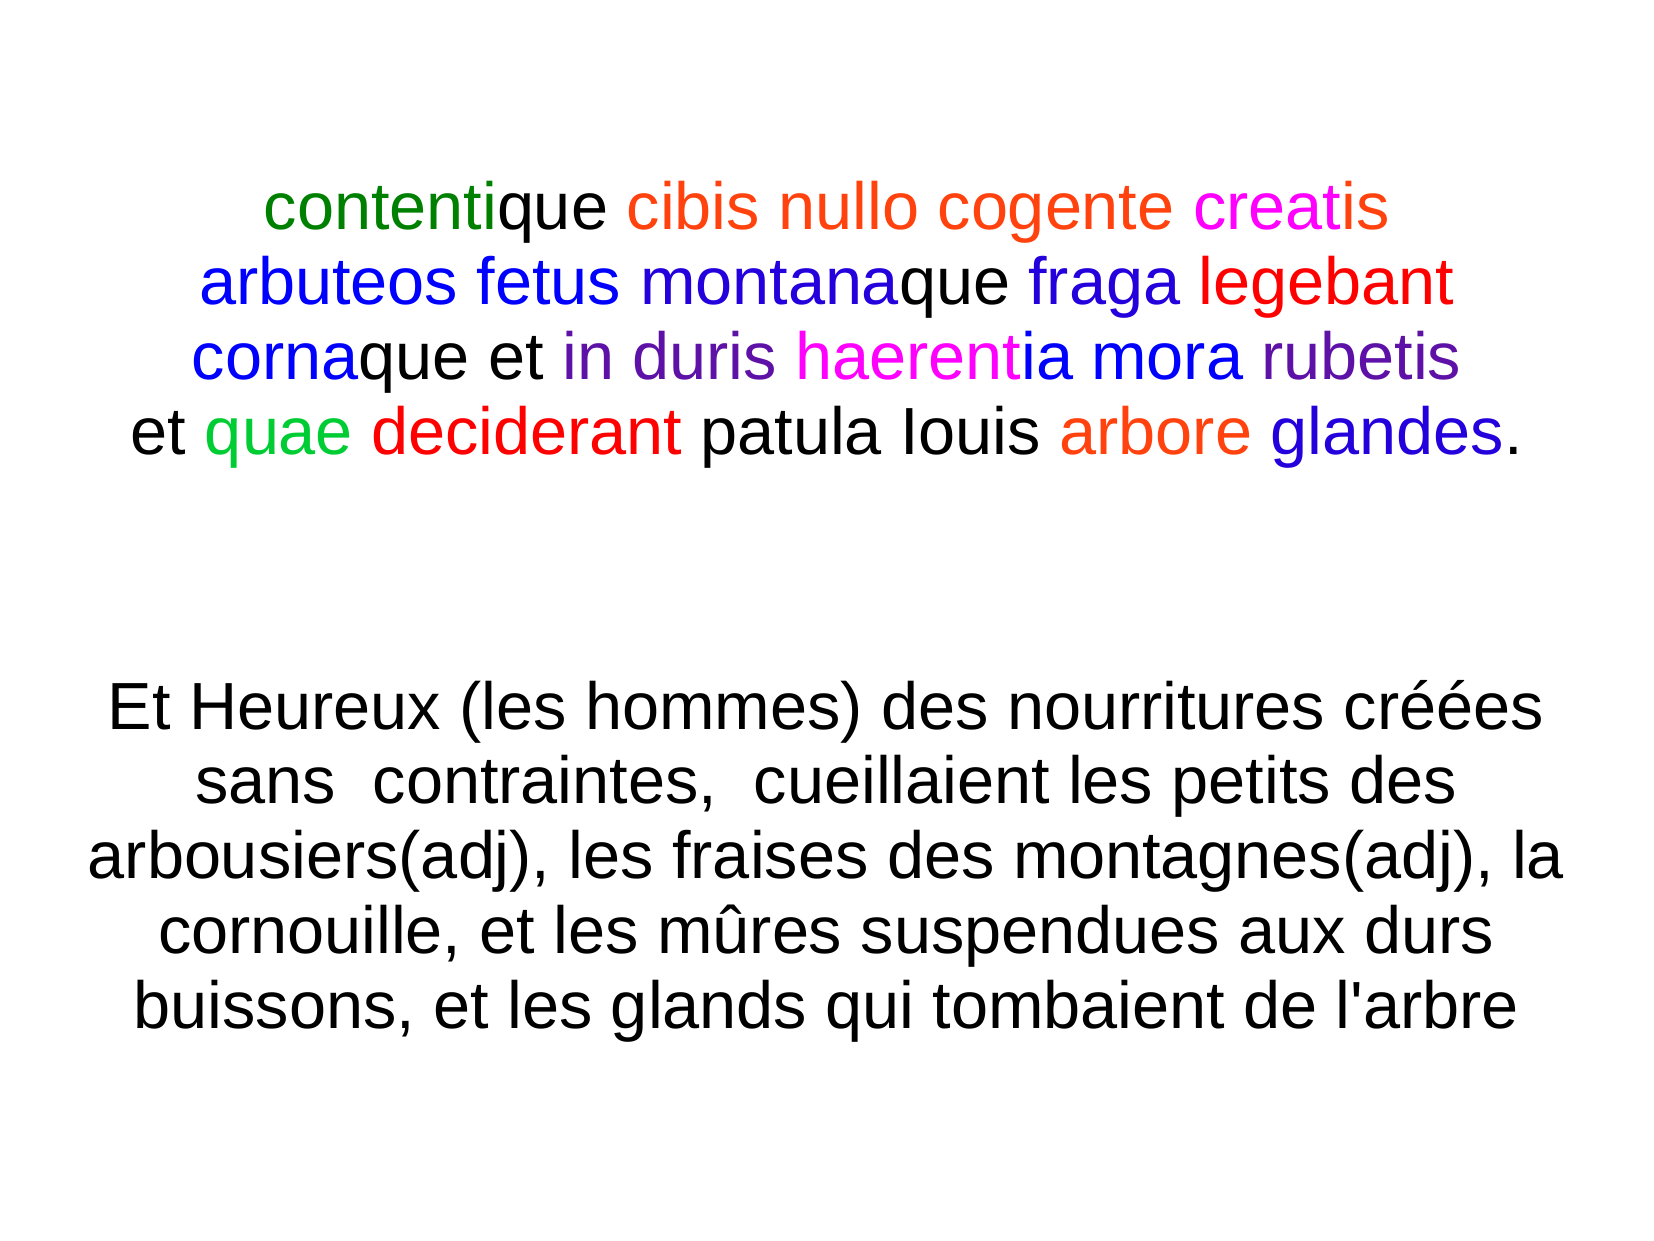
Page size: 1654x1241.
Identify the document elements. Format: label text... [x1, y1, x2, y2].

title contentique cibis nullo cogente creatis arbuteos fetus montanaque fraga legebant cornaque et in duris haerentia mora rubetis et quae deciderant patula Iouis arbore glandes. [47, 35, 1607, 603]
subtitle Et Heureux (les hommes) des nourritures créées sans contraintes, cueillaient les petits des arbousiers(adj), les fraises des montagnes(adj), la cornouille, et les mûres suspendues aux durs buissons, et les glands qui tombaient de l'arbre [82, 602, 1571, 1109]
